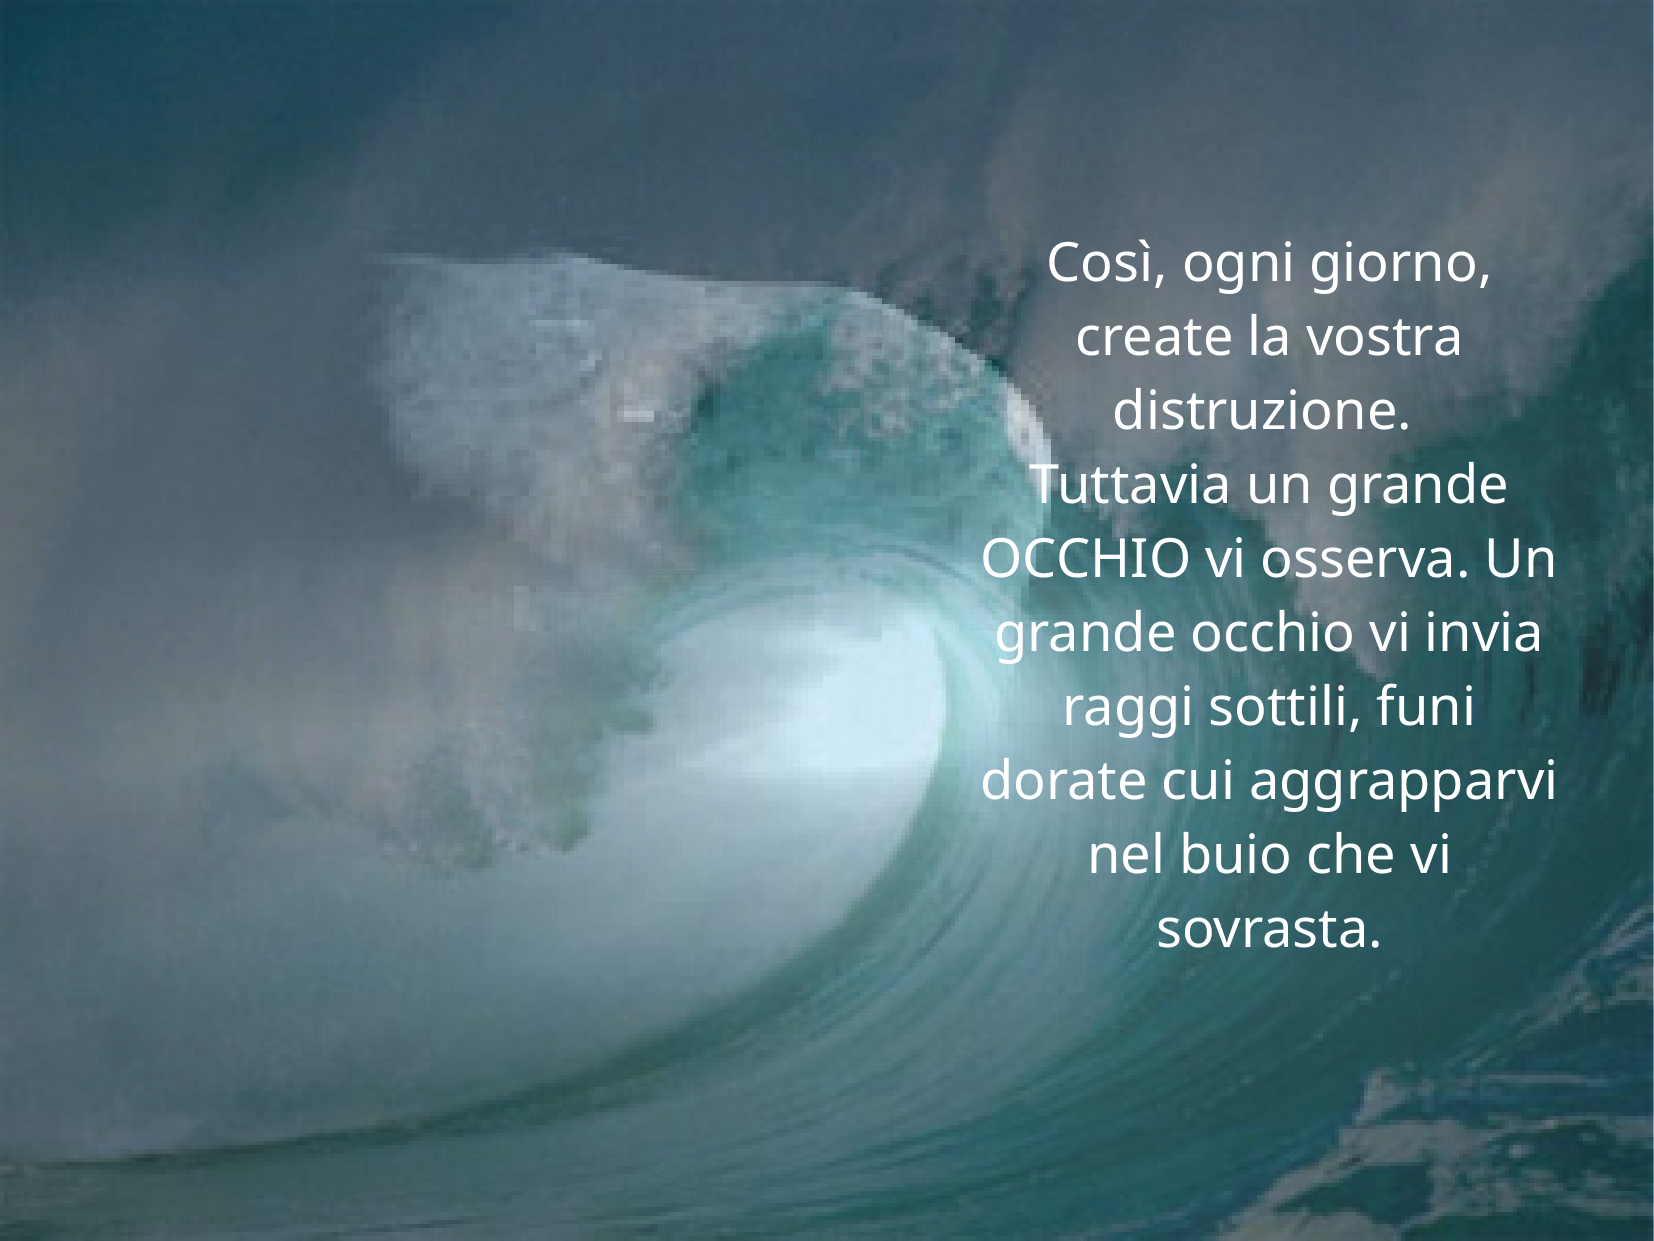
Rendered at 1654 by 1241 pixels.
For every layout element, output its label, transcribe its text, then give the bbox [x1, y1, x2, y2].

picture [0, 0, 1654, 1241]
title Così, ogni giorno, create la vostra distruzione. Tuttavia un grande OCCHIO vi osserva. Un grande occhio vi invia raggi sottili, funi dorate cui aggrapparvi nel buio che vi sovrasta. [974, 206, 1565, 980]
